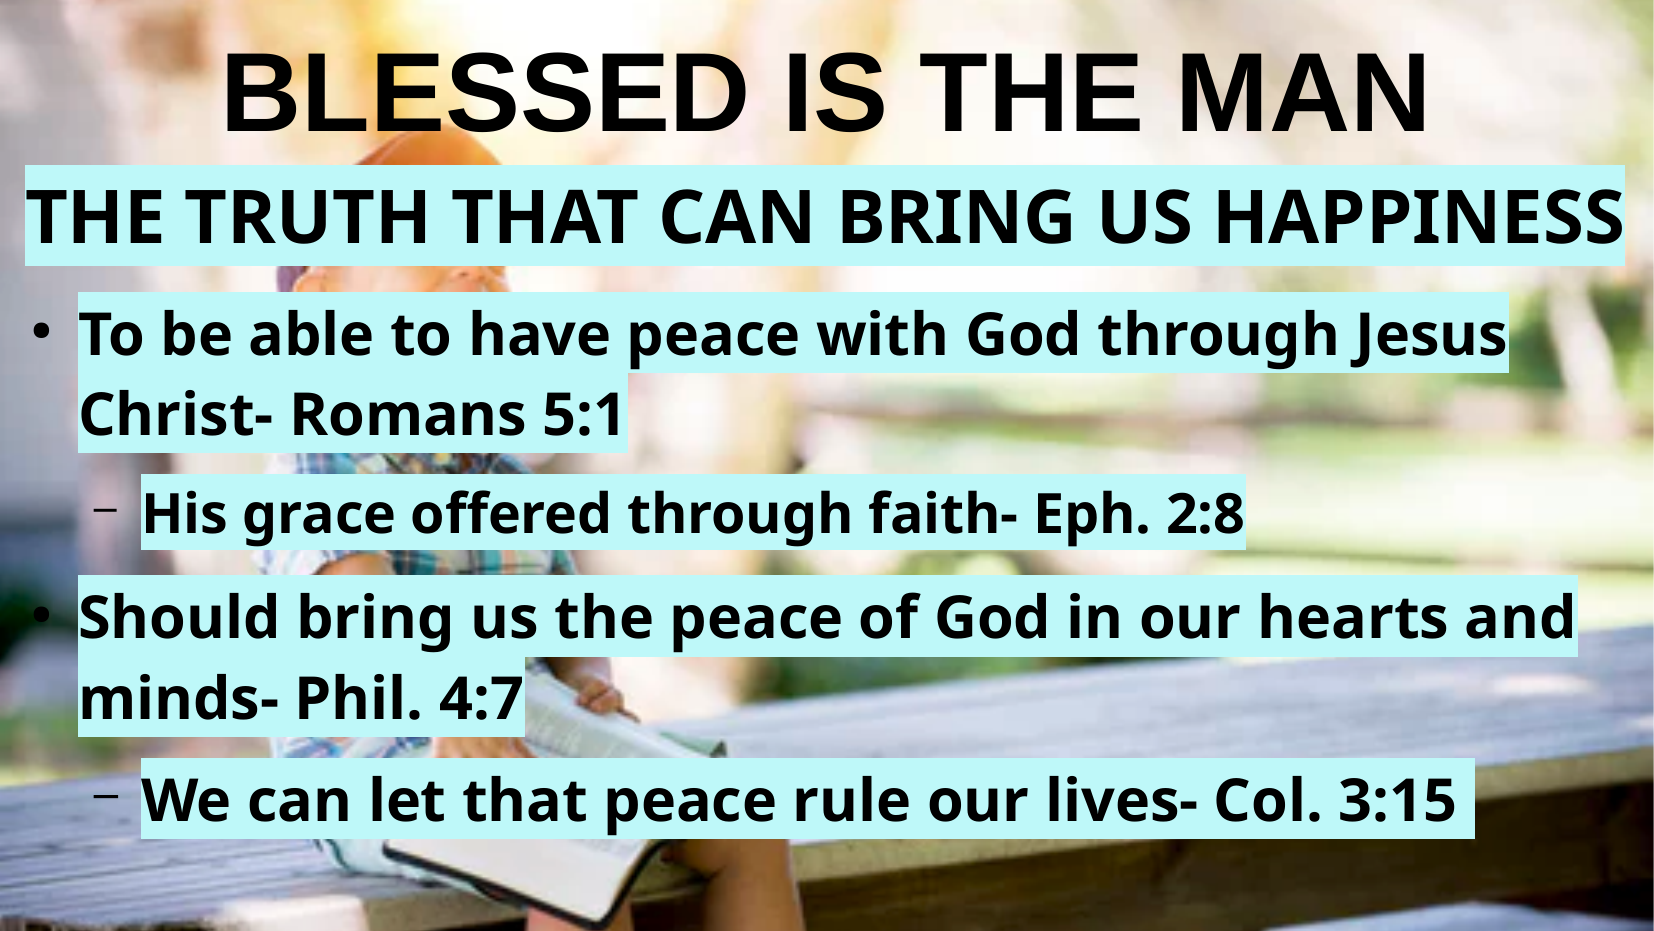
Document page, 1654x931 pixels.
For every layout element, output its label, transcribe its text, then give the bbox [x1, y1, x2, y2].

list THE TRUTH THAT CAN BRING US HAPPINESS To be able to have peace with God through Jesus Christ- Romans 5:1 His grace offered through faith- Eph. 2:8 Should bring us the peace of God in our hearts and minds- Phil. 4:7 We can let that peace rule our lives- Col. 3:15 [15, 165, 1636, 916]
picture [0, 0, 1654, 931]
title BLESSED IS THE MAN [82, 15, 1571, 165]
